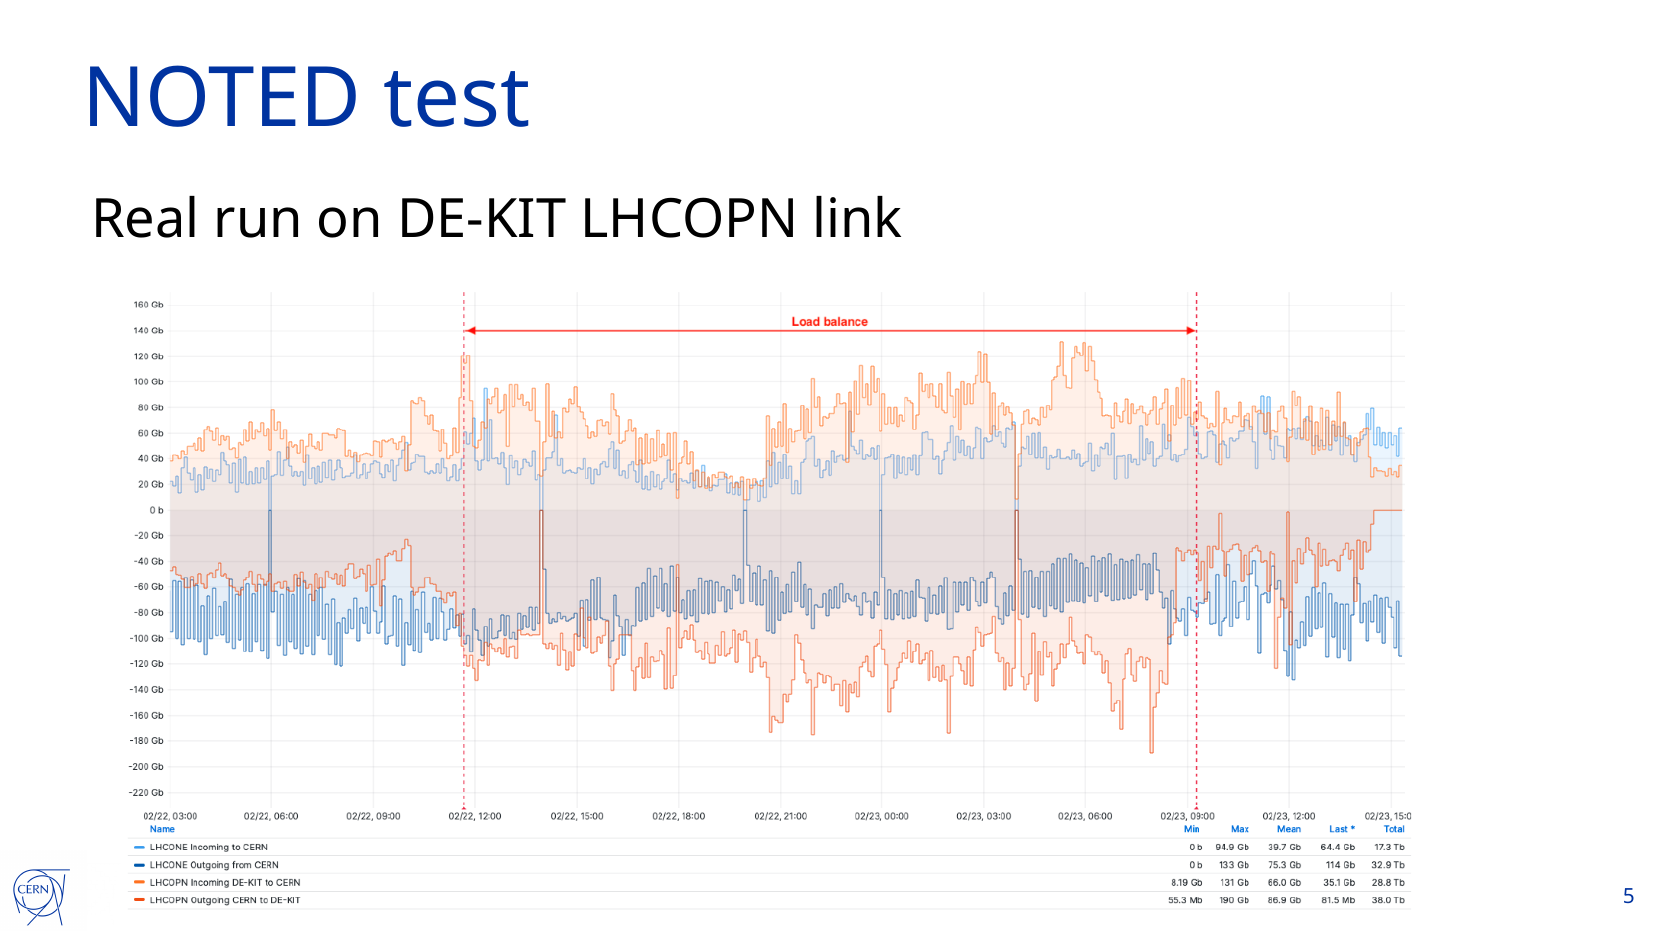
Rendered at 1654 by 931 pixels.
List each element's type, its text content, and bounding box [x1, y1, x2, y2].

picture [121, 282, 1418, 922]
picture [0, 850, 76, 931]
title NOTED test [82, 37, 1571, 247]
text_box Real run on DE-KIT LHCOPN link [76, 172, 1601, 931]
